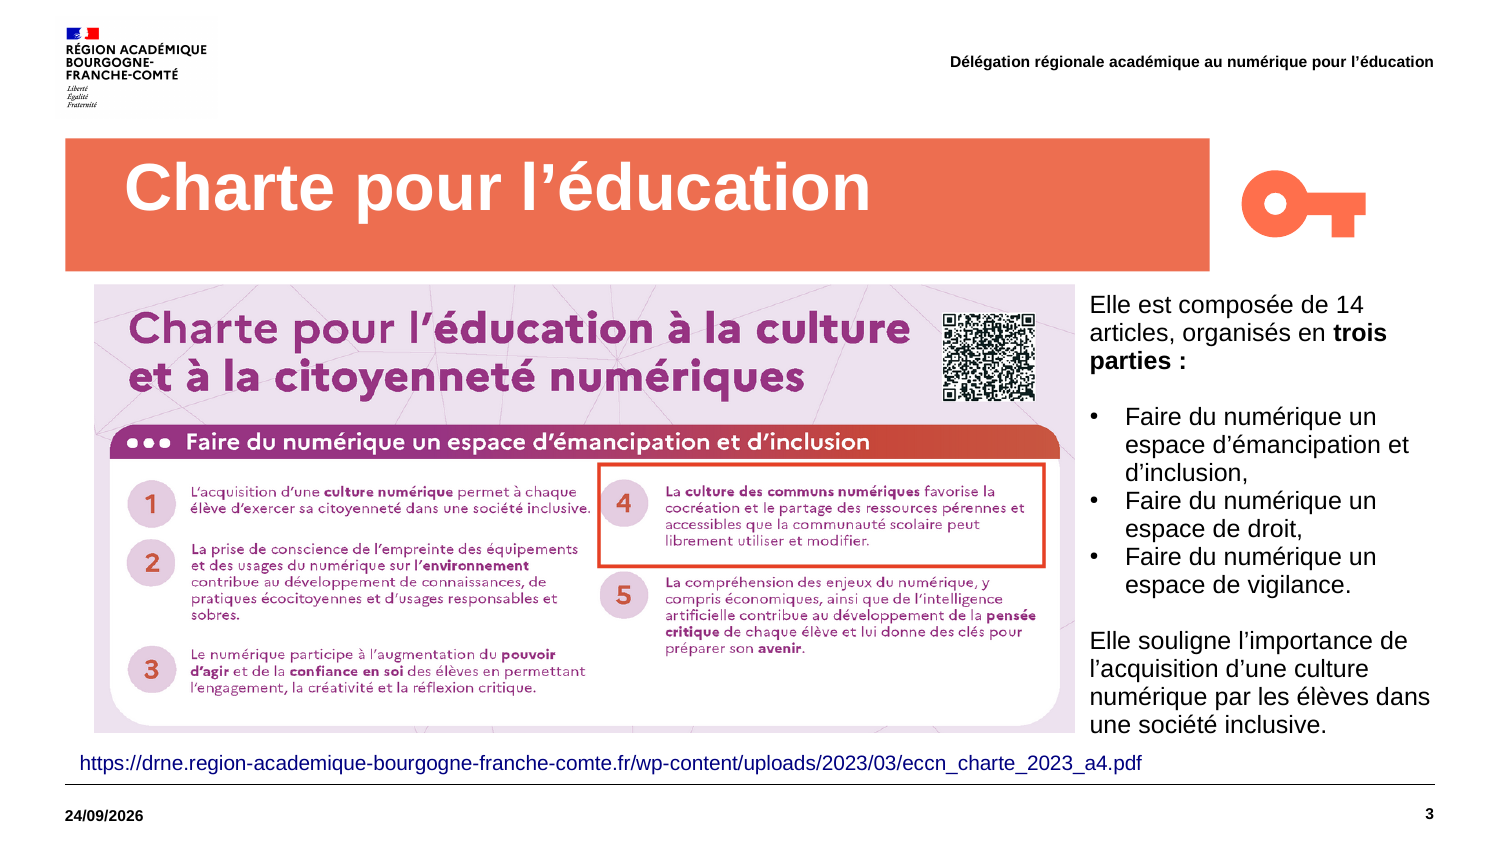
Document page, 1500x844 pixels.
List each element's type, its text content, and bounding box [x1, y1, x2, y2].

text_box Délégation régionale académique au numérique pour l’éducation [470, 32, 1435, 91]
text_box https://drne.region-academique-bourgogne-franche-comte.fr/wp-content/uploads/2023/03/eccn_charte_2023_a4.pdf [64, 743, 1435, 843]
picture [55, 16, 218, 119]
text_box Elle est composée de 14 articles, organisés en trois parties : Faire du numérique un espace d’émancipation et d’inclusion, Faire du numérique un espace de droit, Faire du numérique un espace de vigilance. Elle souligne l’importance de l’acquisition d’une culture numérique par les élèves dans une société inclusive. [1074, 283, 1465, 775]
text_box [1241, 170, 1366, 238]
text_box Charte pour l’éducation [65, 138, 1210, 272]
picture [94, 283, 1074, 733]
